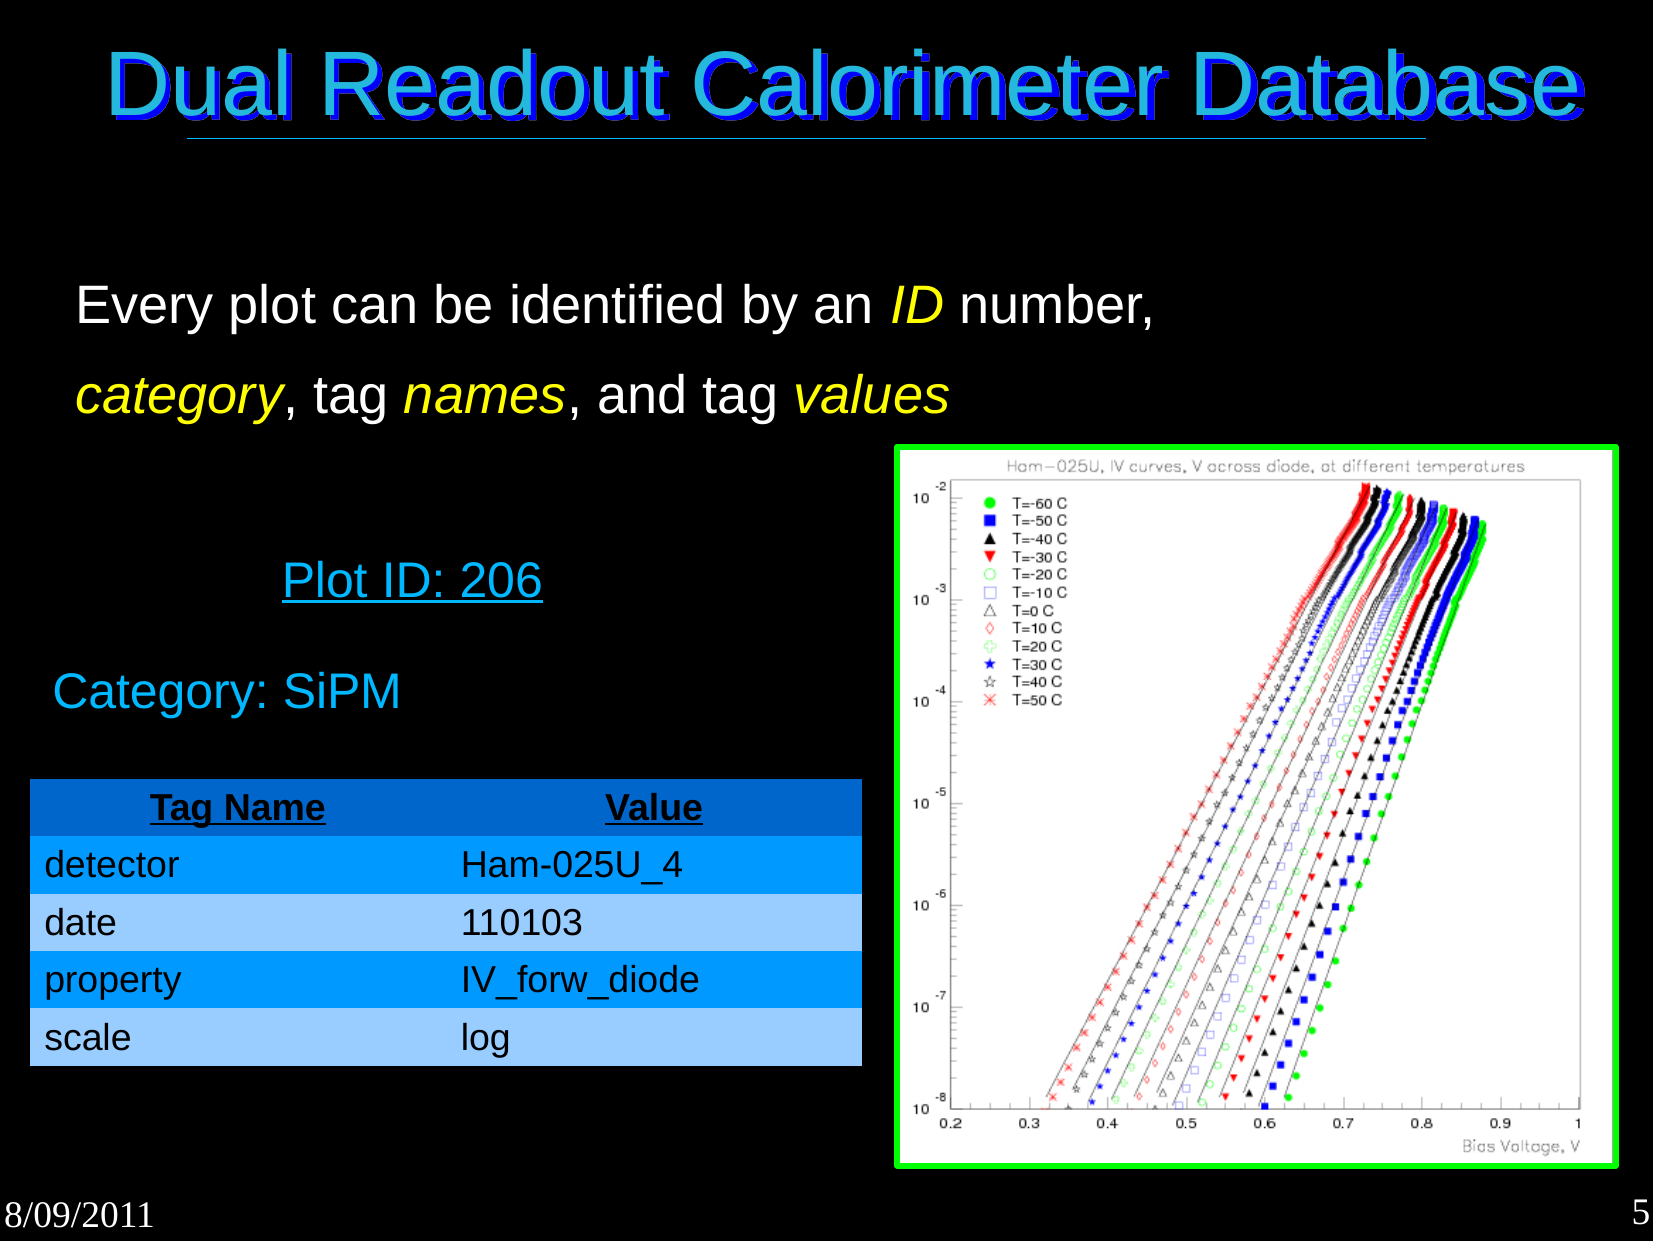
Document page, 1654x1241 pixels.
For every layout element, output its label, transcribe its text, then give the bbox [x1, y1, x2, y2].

picture [900, 450, 1613, 1163]
table_cell date [30, 894, 446, 951]
table_cell Ham-025U_4 [446, 836, 862, 894]
text_box Plot ID: 206 Category: SiPM [37, 544, 788, 727]
text_box Dual Readout Calorimeter Database [75, 24, 1613, 143]
table_cell 110103 [446, 894, 862, 951]
table_cell log [446, 1008, 862, 1066]
table_cell property [30, 951, 446, 1008]
table_header Value [446, 779, 862, 836]
table_header Tag Name [30, 779, 446, 836]
text_box Every plot can be identified by an ID number, category, tag names, and tag values [75, 144, 1270, 526]
table_cell detector [30, 836, 446, 894]
table_cell scale [30, 1008, 446, 1066]
table_cell IV_forw_diode [446, 951, 862, 1008]
text_box 8/09/2011 [0, 1187, 170, 1241]
text_box 5 [1507, 1184, 1653, 1241]
